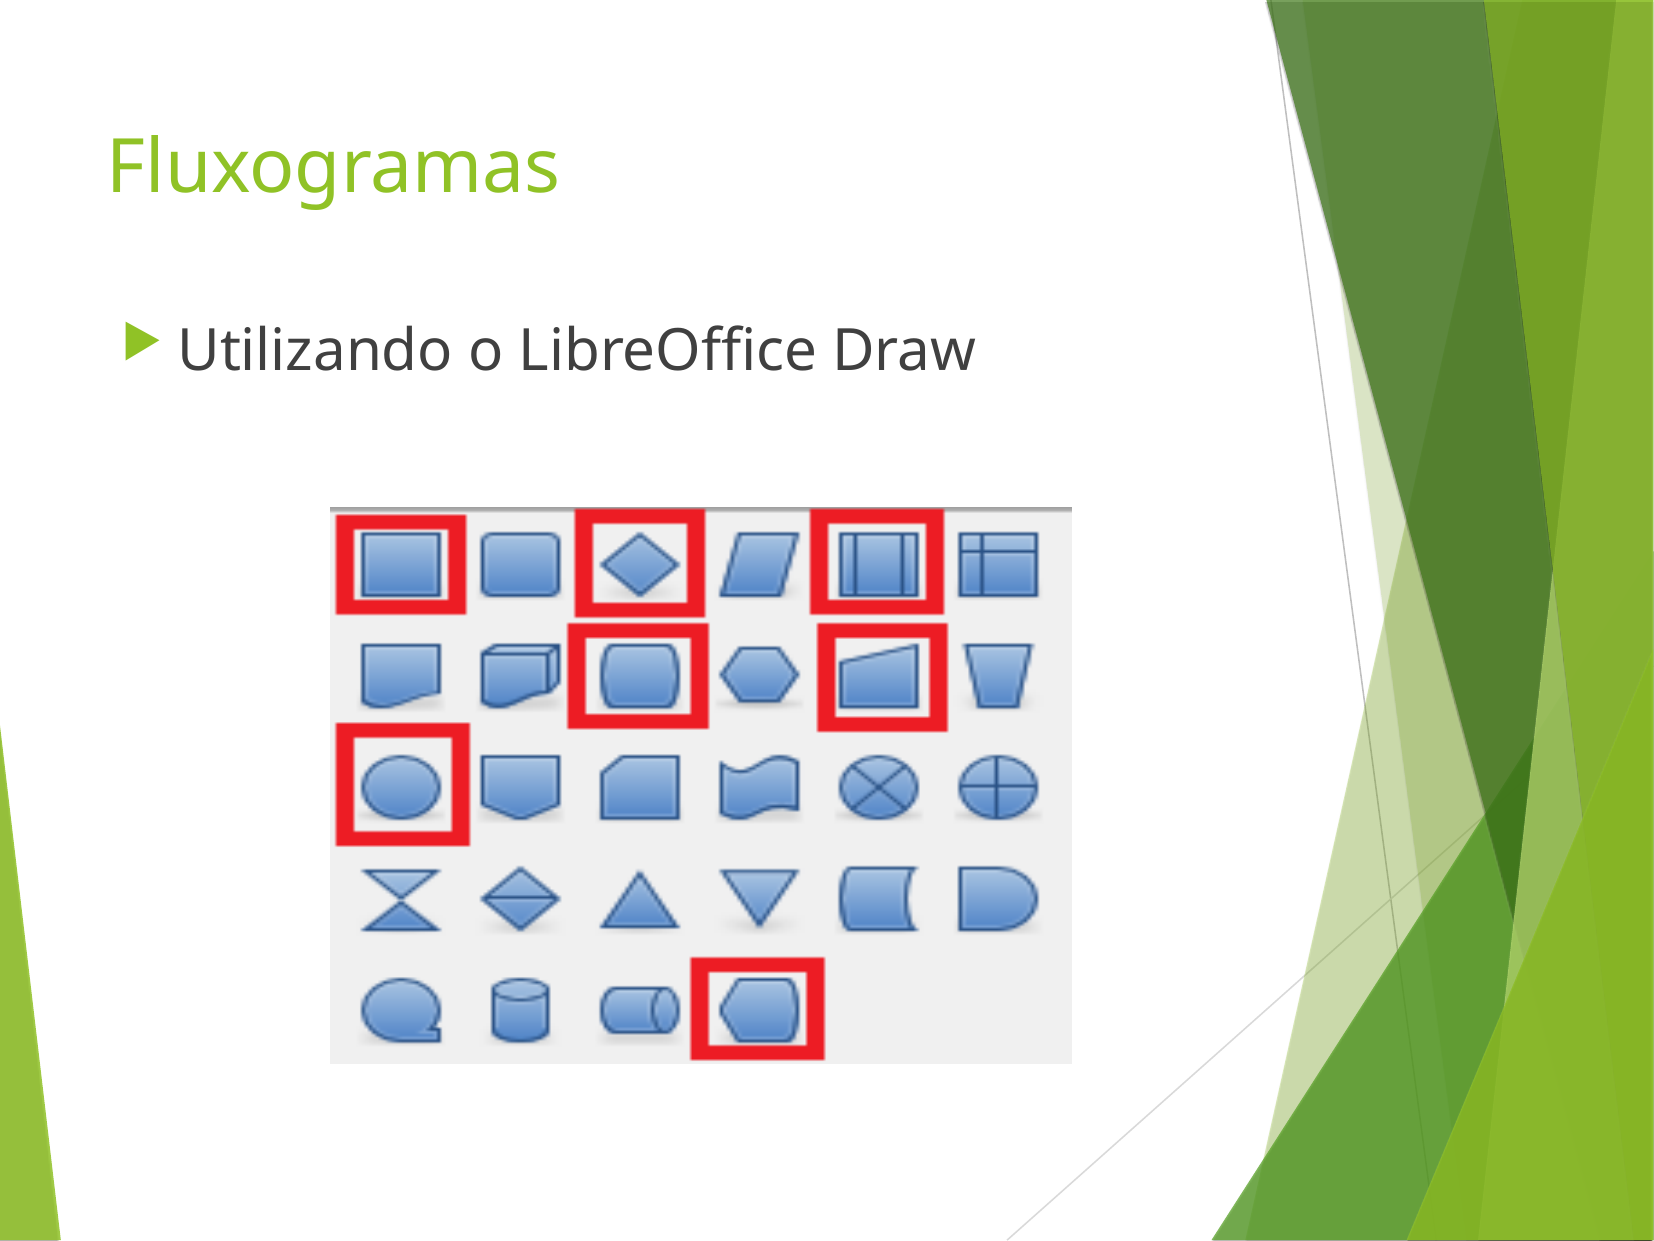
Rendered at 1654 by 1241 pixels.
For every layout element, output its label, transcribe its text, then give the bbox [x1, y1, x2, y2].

list Utilizando o LibreOffice Draw [106, 304, 1323, 1090]
title Fluxogramas [91, 110, 1258, 349]
